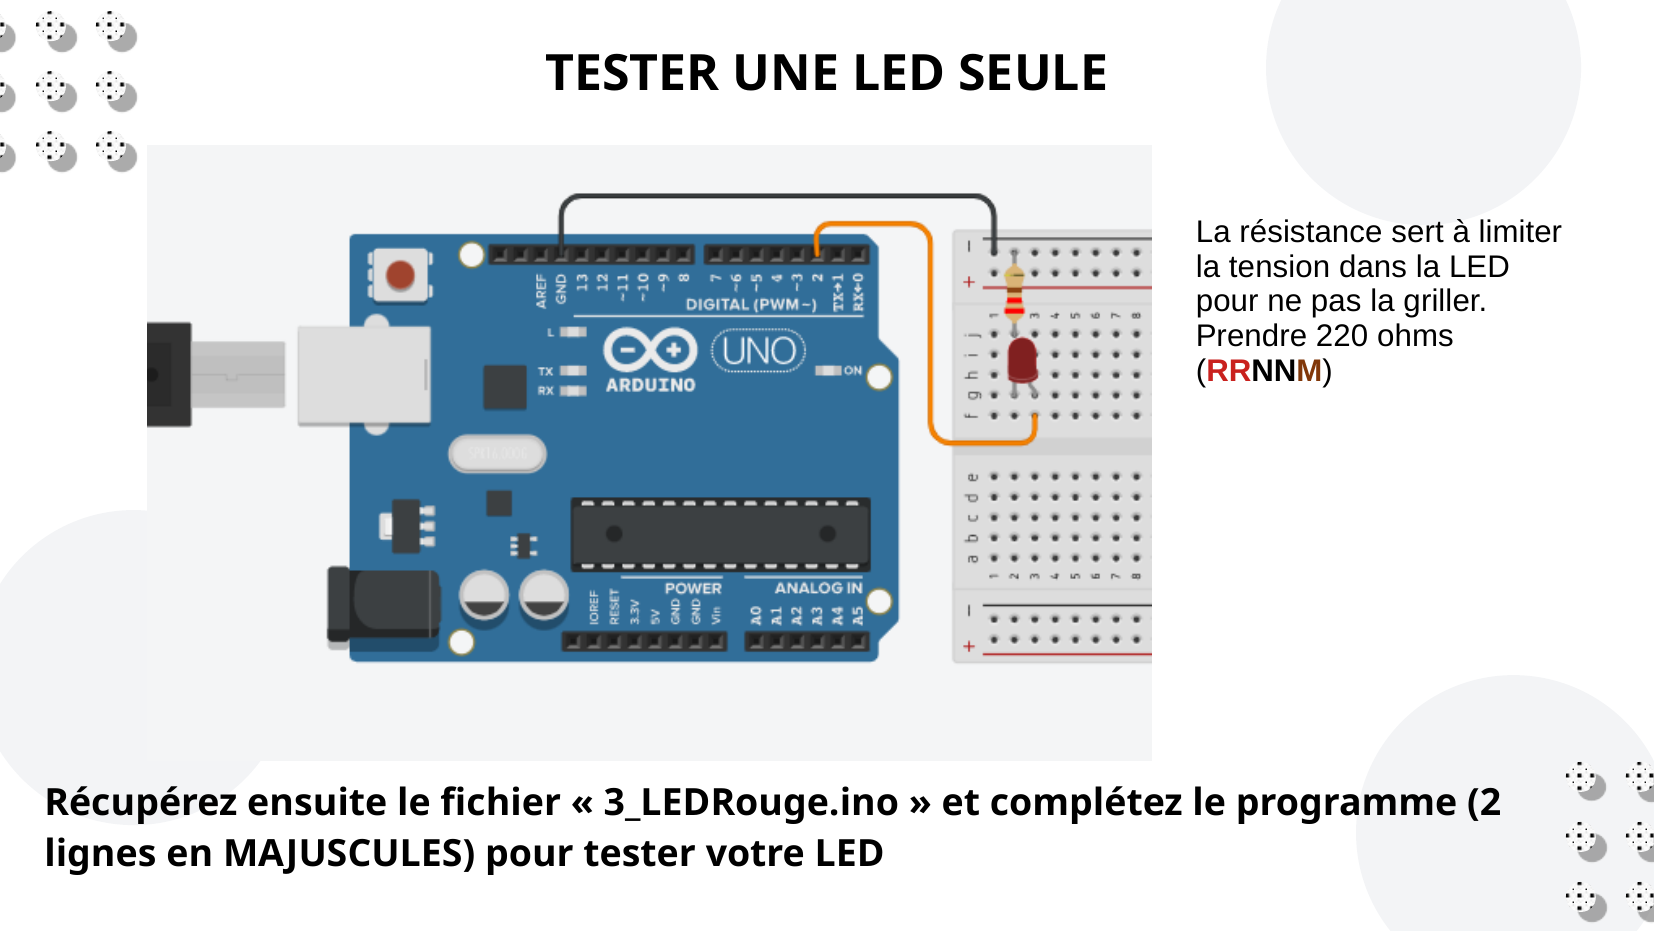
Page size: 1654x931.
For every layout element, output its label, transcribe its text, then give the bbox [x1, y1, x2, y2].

picture [147, 145, 1152, 761]
picture [95, 11, 126, 29]
picture [35, 11, 66, 29]
picture [1625, 761, 1654, 792]
text_box Récupérez ensuite le fichier « 3_LEDRouge.ino » et complétez le programme (2 lignes en MAJUSCULES) pour tester votre LED [29, 767, 1565, 885]
picture [0, 14, 6, 29]
picture [0, 134, 7, 159]
picture [1625, 881, 1654, 912]
picture [35, 131, 67, 162]
picture [1565, 821, 1596, 852]
text_box La résistance sert à limiter la tension dans la LED pour ne pas la griller. Prendre 220 ohms (RRNNM) [1181, 206, 1595, 396]
picture [1625, 821, 1654, 852]
picture [95, 131, 127, 162]
text_box TESTER UNE LED SEULE [0, 29, 1654, 119]
picture [1565, 761, 1596, 792]
picture [1565, 881, 1596, 912]
